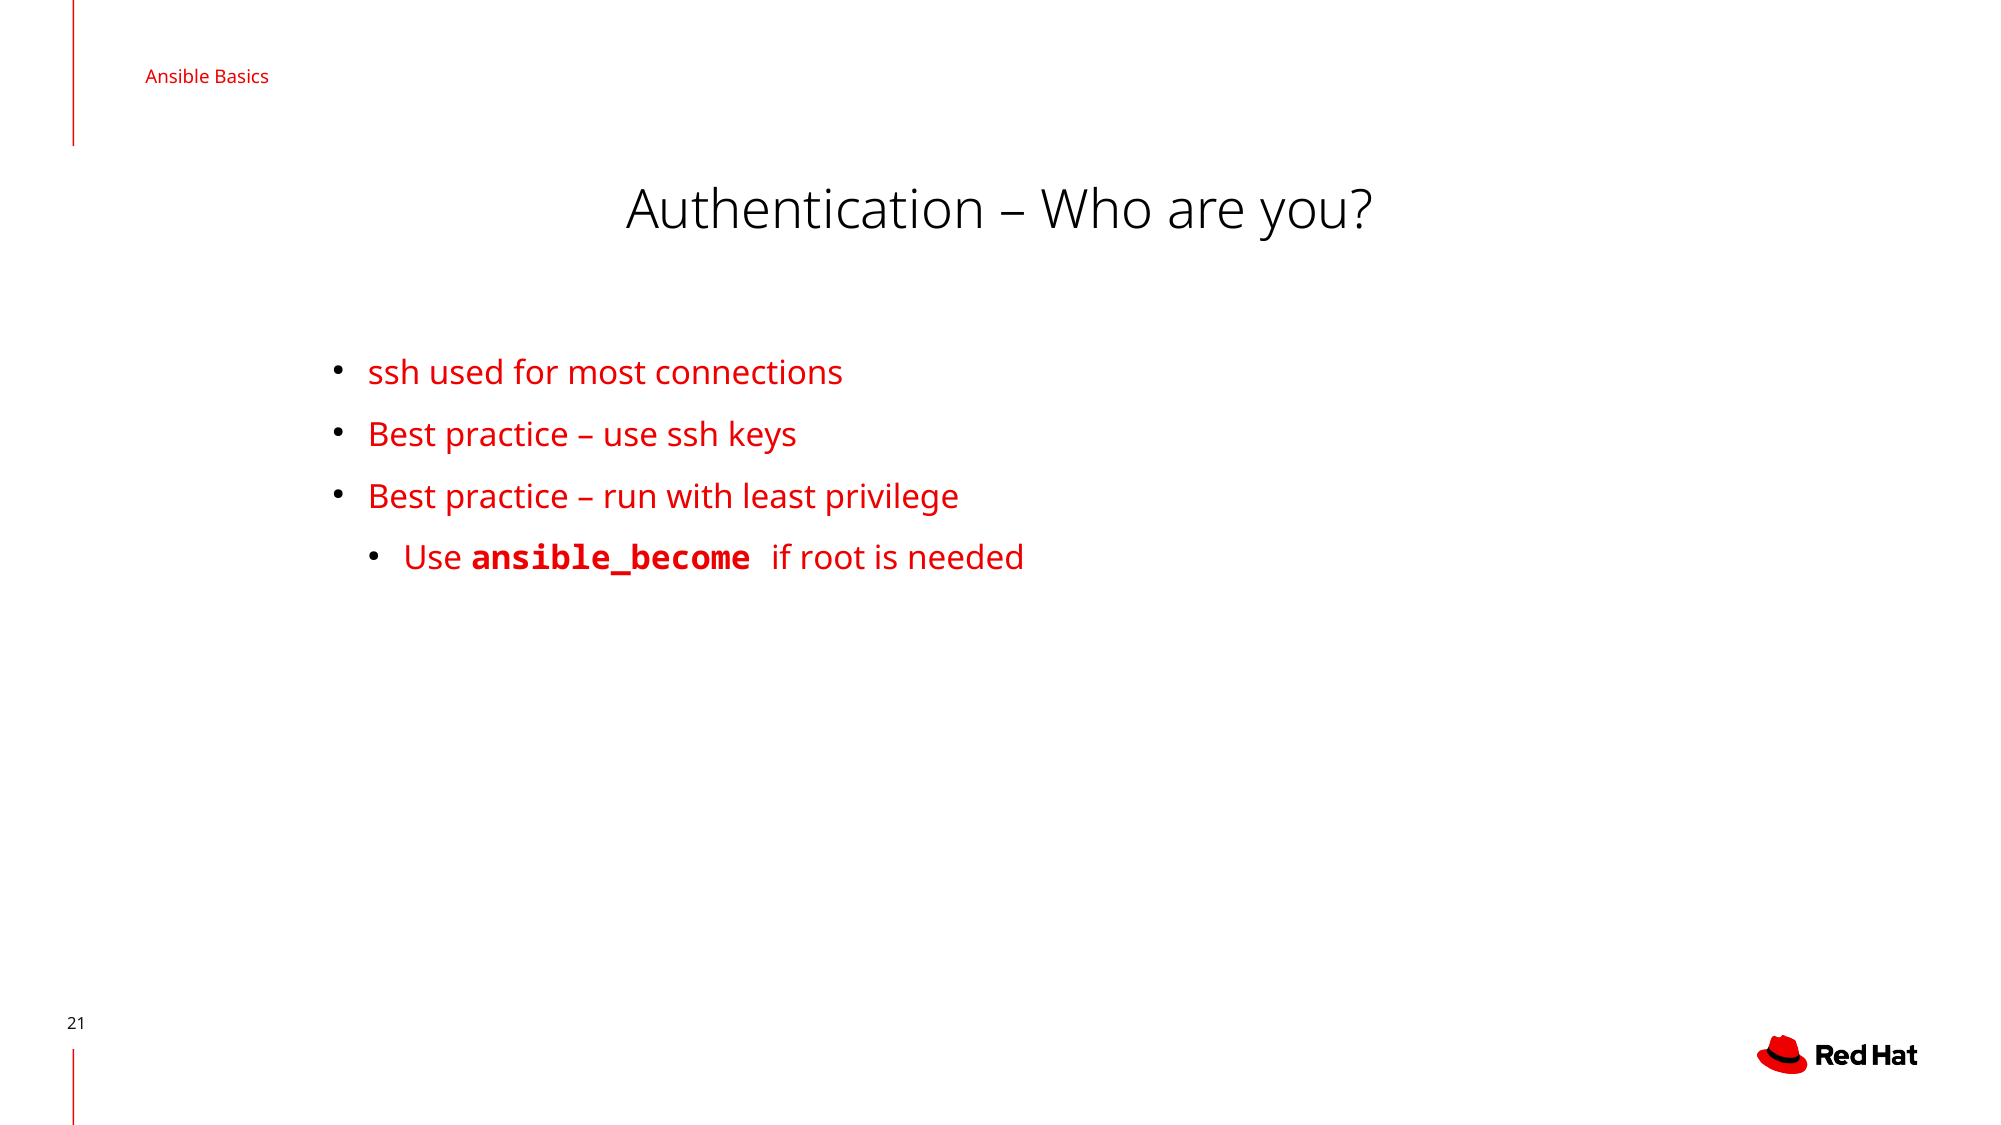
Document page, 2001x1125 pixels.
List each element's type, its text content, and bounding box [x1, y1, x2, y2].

subtitle Ansible Basics [73, 9, 918, 143]
picture [1757, 1035, 1918, 1074]
title Authentication – Who are you? [287, 155, 1713, 315]
text_box ssh used for most connections Best practice – use ssh keys Best practice – run with least privilege Use ansible_become if root is needed [332, 329, 1653, 568]
